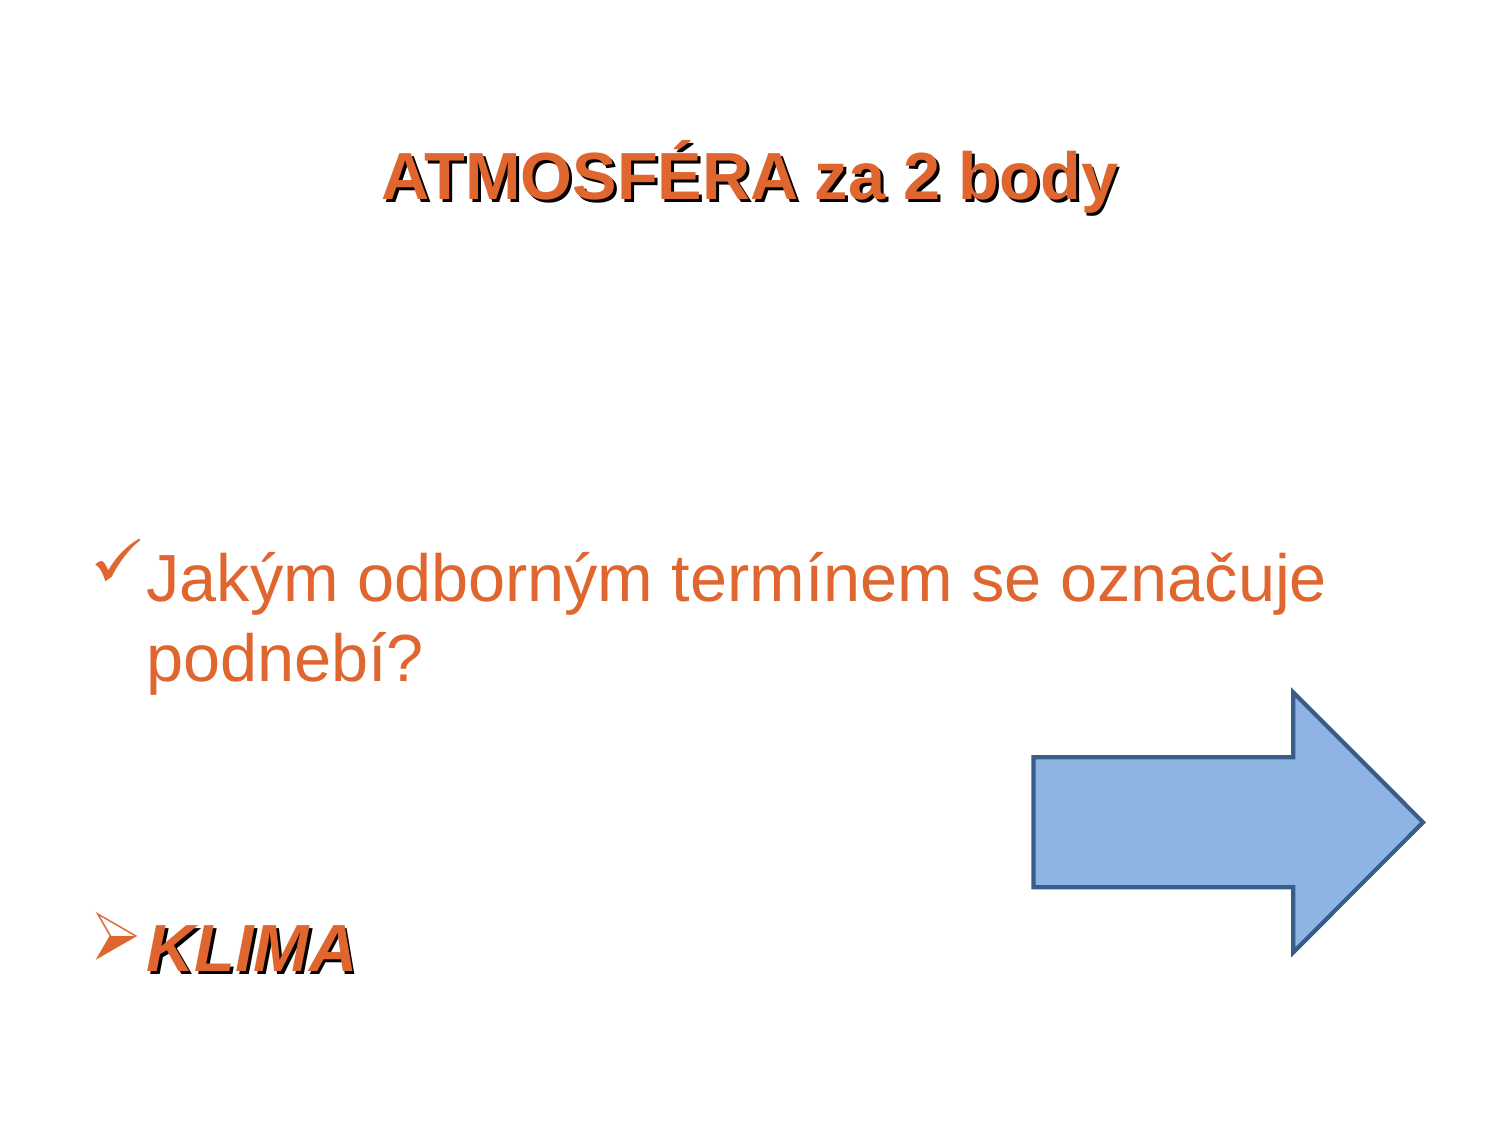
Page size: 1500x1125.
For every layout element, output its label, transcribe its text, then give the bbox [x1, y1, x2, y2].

title ATMOSFÉRA za 2 body [75, 113, 1426, 233]
text_box [1033, 692, 1424, 953]
list Jakým odborným termínem se označuje podnebí? KLIMA [75, 527, 1426, 1079]
